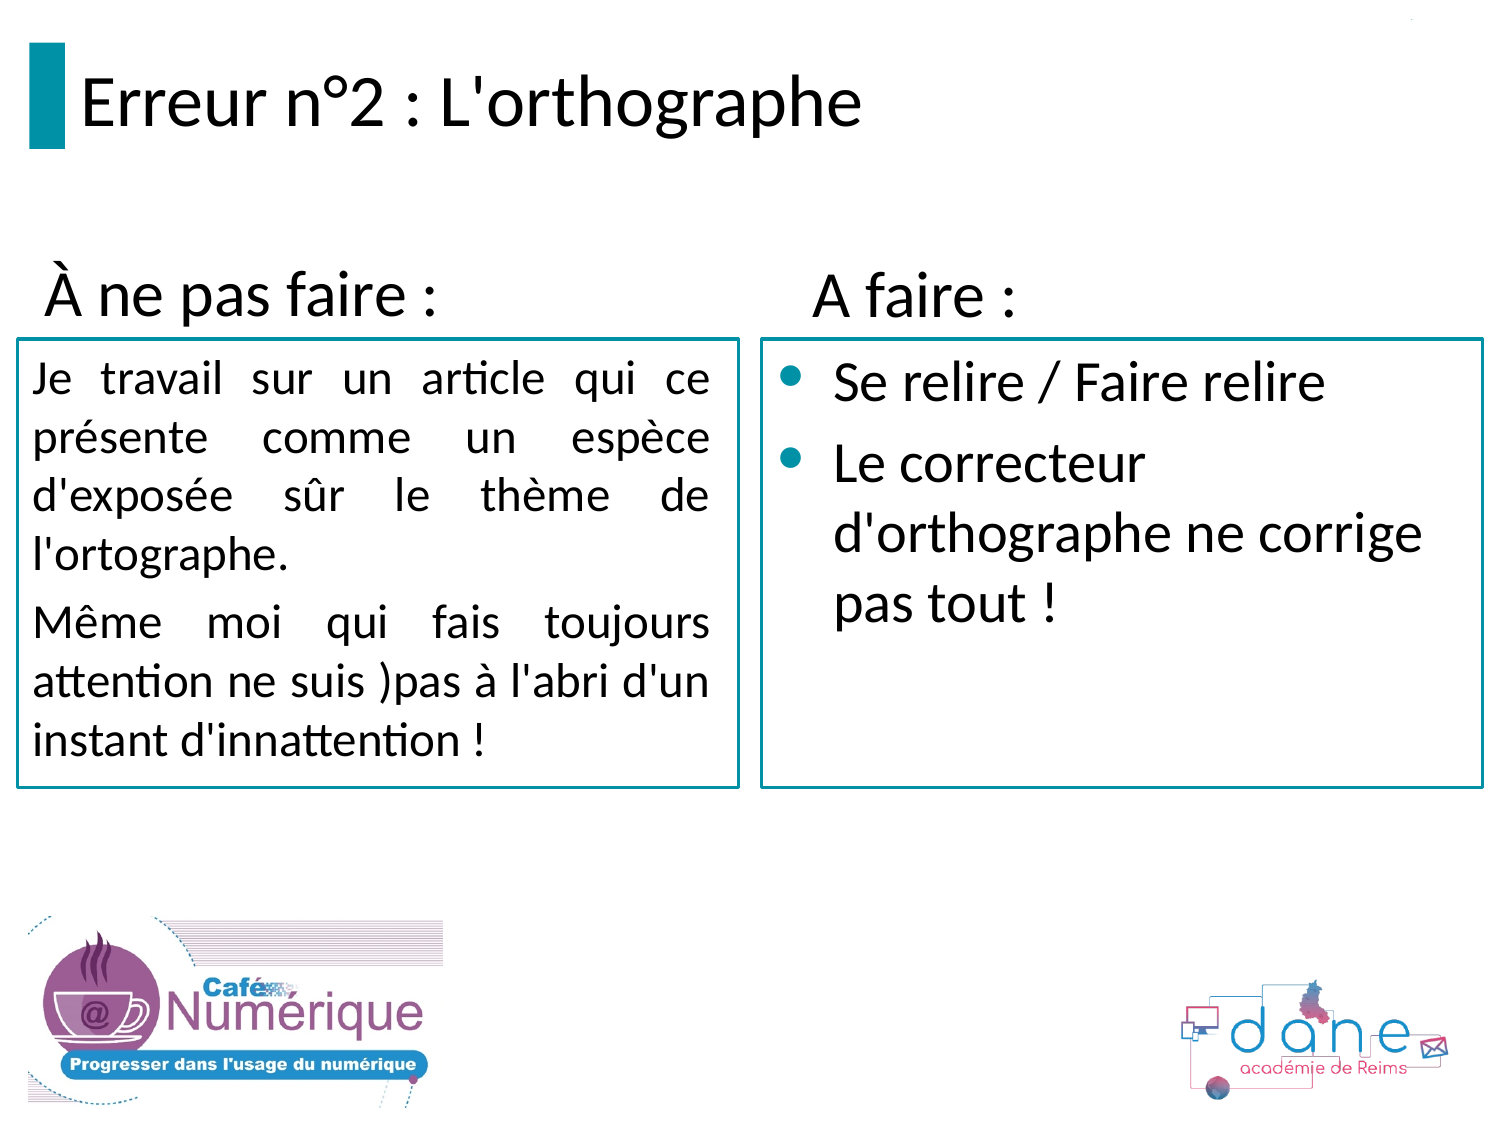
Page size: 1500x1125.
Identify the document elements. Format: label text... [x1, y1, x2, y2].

title Erreur n°2 : L'orthographe [64, 45, 1376, 149]
picture [1175, 976, 1451, 1102]
picture [28, 916, 443, 1108]
list À ne pas faire : [29, 243, 715, 338]
text_box [17, 339, 739, 788]
text_box [761, 774, 1483, 788]
text_box Je travail sur un article qui ce présente comme un espèce d'exposée sûr le thème de l'ortographe. Même moi qui fais toujours attention ne suis )pas à l'abri d'un instant d'innattention ! [17, 338, 727, 776]
text_box Se relire / Faire relire Le correcteur d'orthographe ne corrige pas tout ! [761, 335, 1483, 774]
text_box A faire : [797, 243, 1483, 338]
